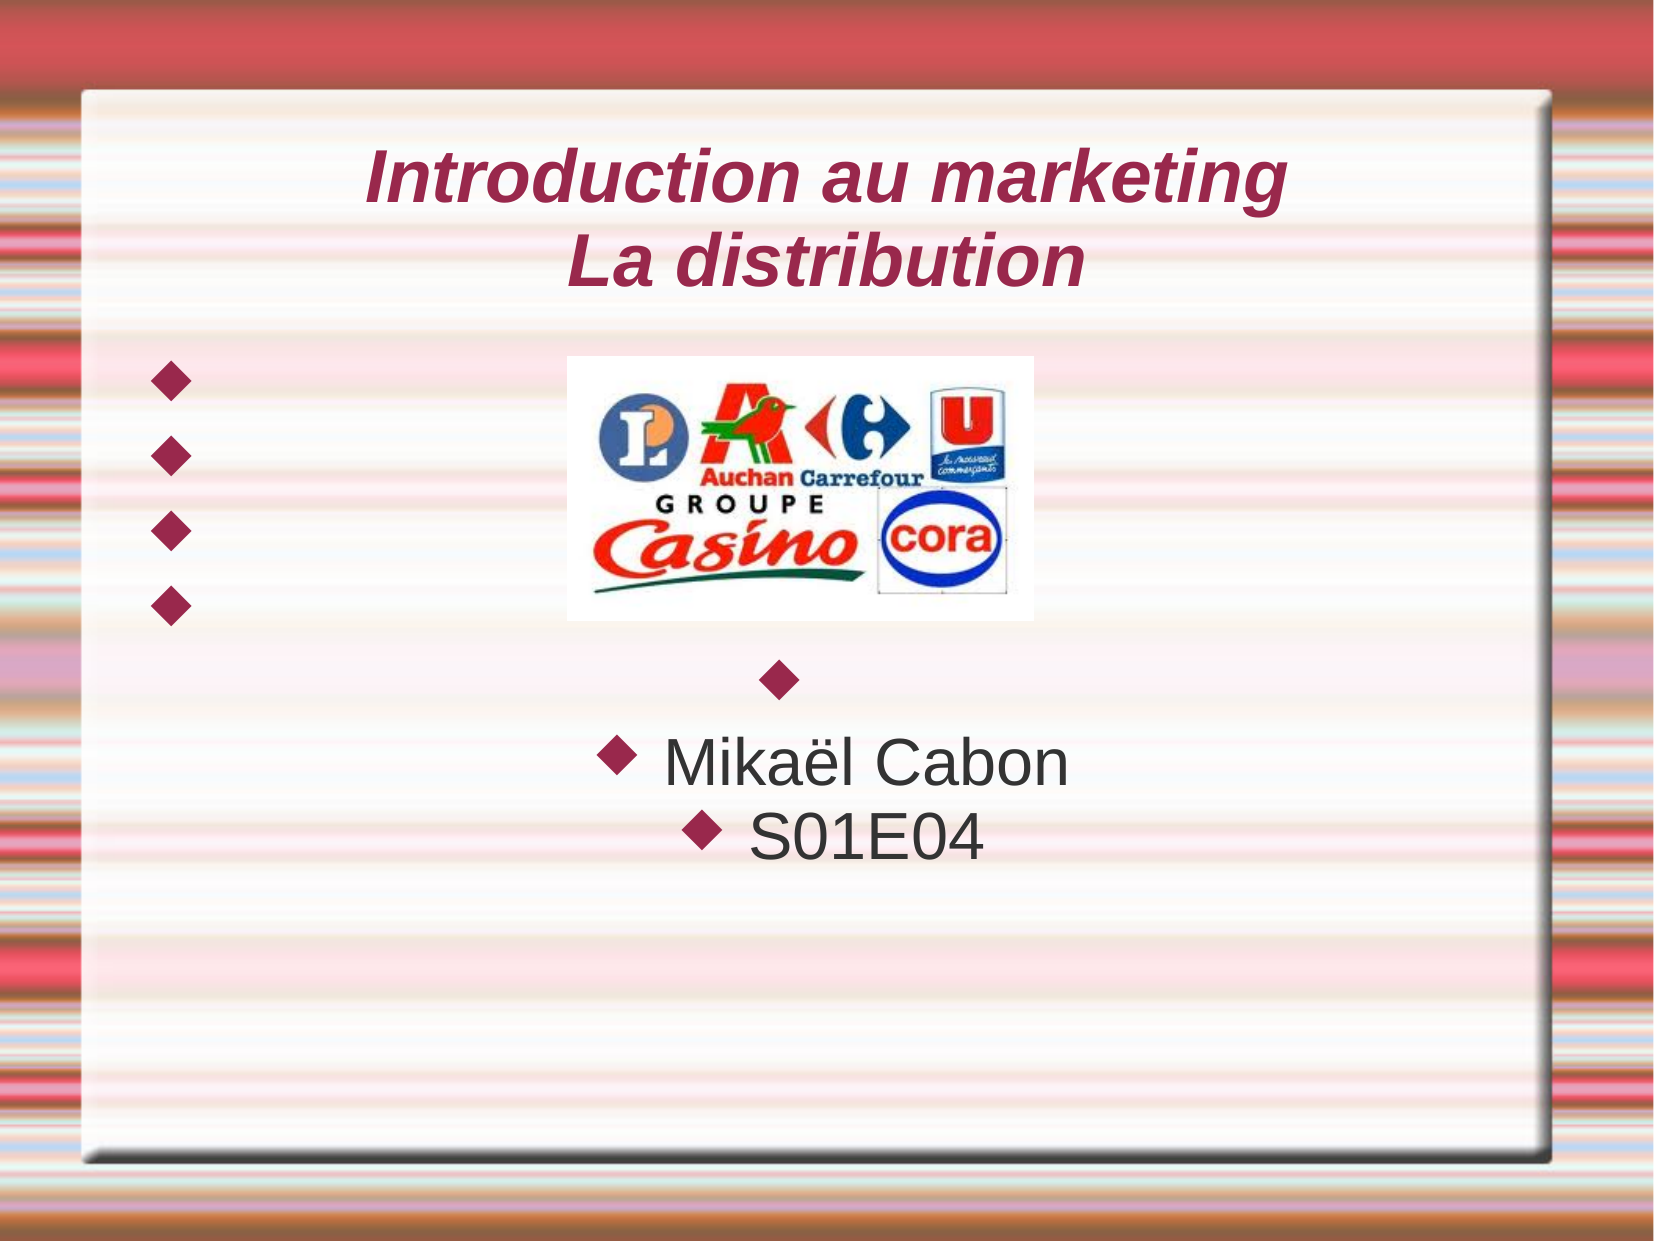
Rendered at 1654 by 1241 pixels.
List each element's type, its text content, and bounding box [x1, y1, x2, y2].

picture [0, 0, 1654, 1241]
list Mikaël Cabon S01E04 [134, 350, 1516, 1170]
title Introduction au marketing La distribution [121, 114, 1534, 322]
